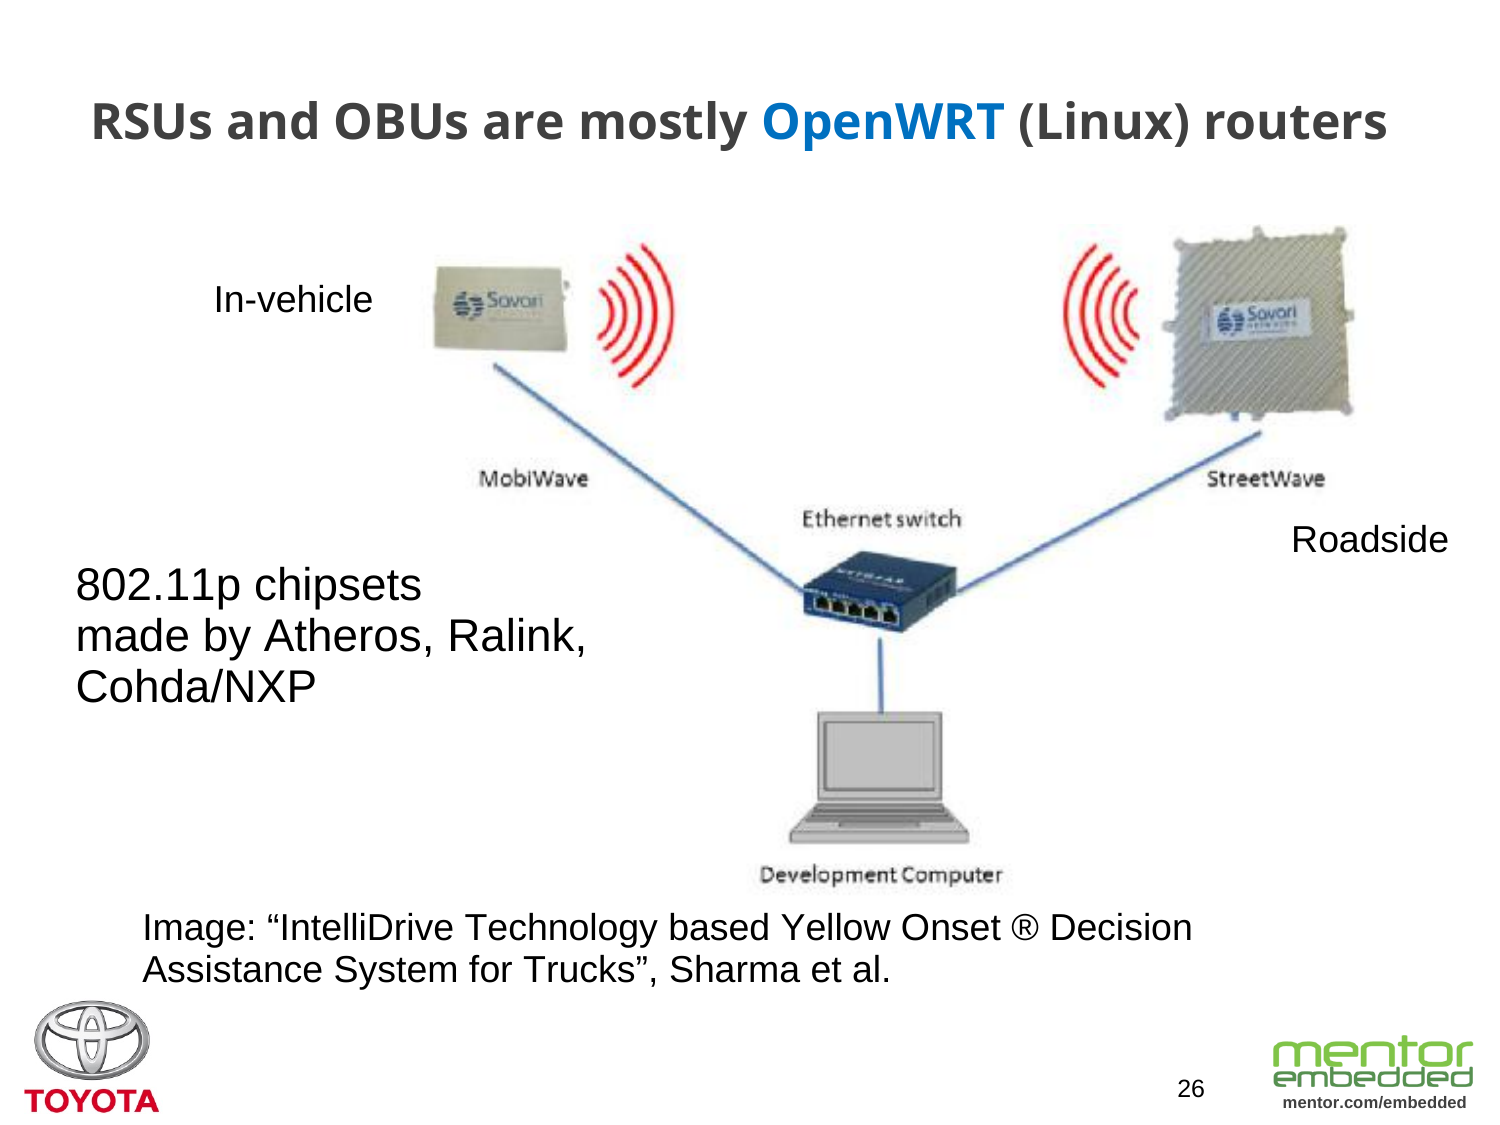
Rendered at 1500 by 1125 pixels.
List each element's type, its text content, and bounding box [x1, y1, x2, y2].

text_box In-vehicle [197, 270, 391, 330]
text_box 802.11p chipsets made by Atheros, Ralink, Cohda/NXP [60, 551, 613, 720]
text_box RSUs and OBUs are mostly OpenWRT (Linux) routers [15, 29, 1500, 166]
text_box Image: “IntelliDrive Technology based Yellow Onset ® Decision Assistance System for Trucks”, Sharma et al. [127, 899, 1373, 999]
text_box Roadside [1275, 509, 1466, 570]
picture [404, 224, 1380, 909]
picture [1268, 1030, 1476, 1092]
picture [24, 998, 163, 1114]
